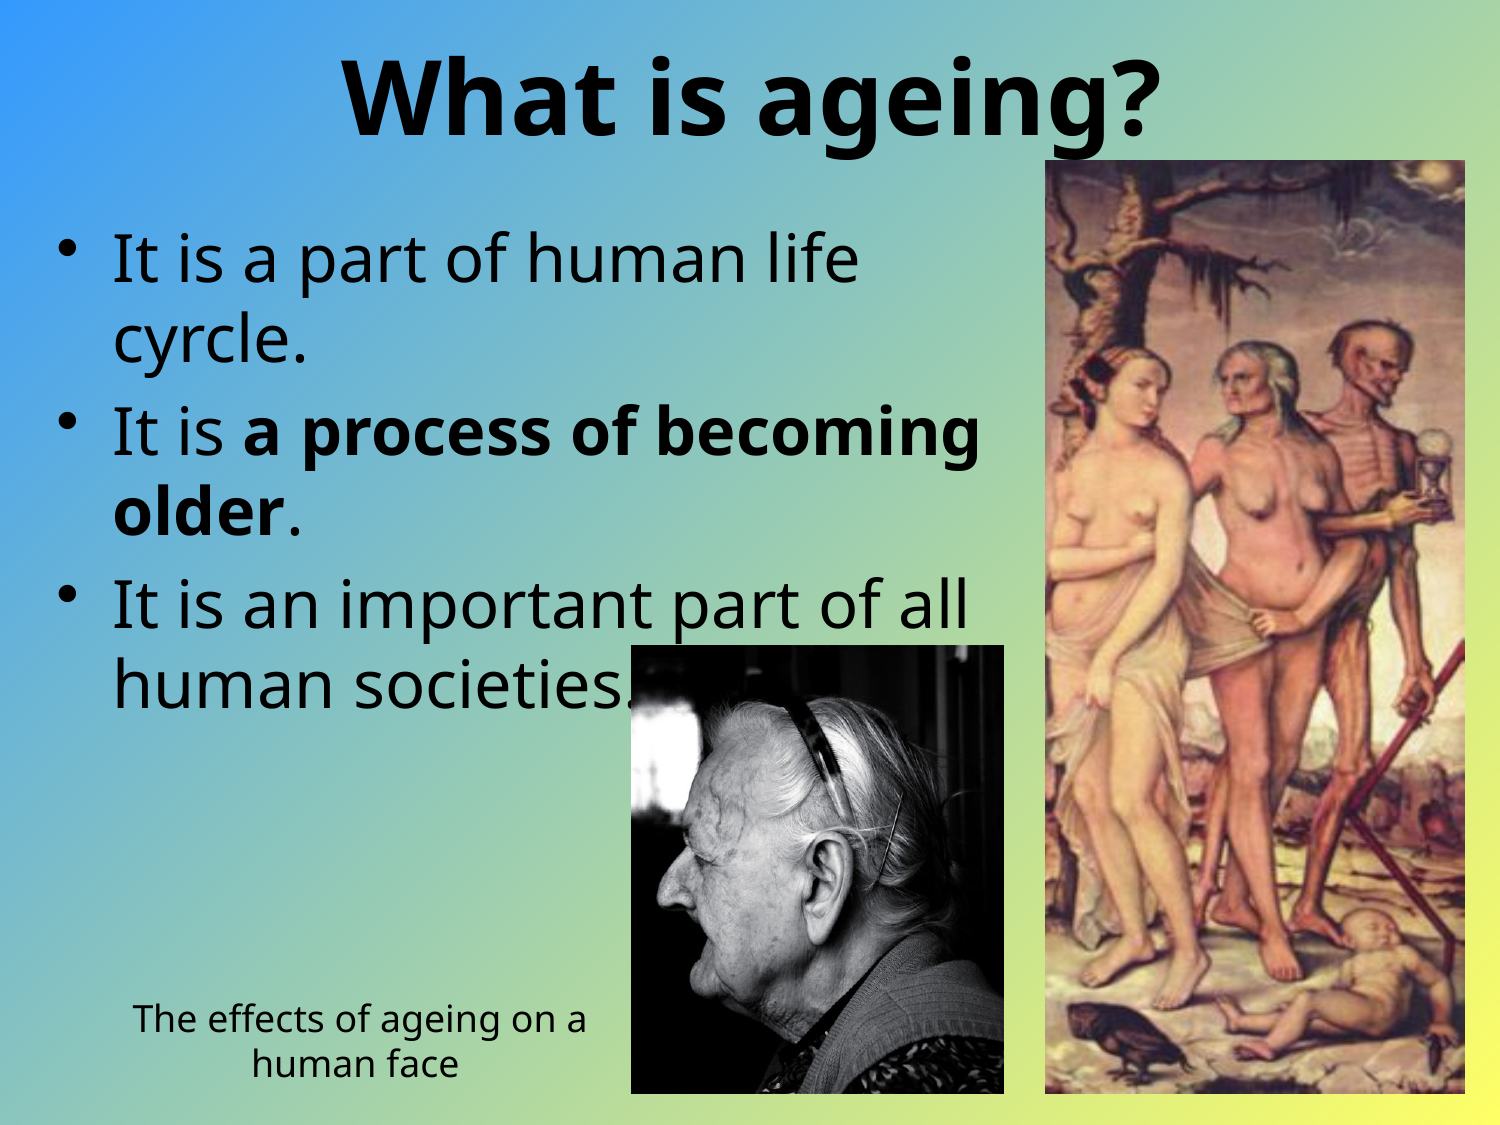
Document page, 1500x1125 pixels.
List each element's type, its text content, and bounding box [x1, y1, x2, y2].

picture [1045, 160, 1465, 1094]
list It is a part of human life cyrcle. It is a process of becoming older. It is an important part of all human societies. [41, 208, 1010, 970]
text_box The effects of ageing on a human face [112, 987, 609, 1093]
title What is ageing? [76, 0, 1427, 188]
picture [631, 645, 1004, 1094]
